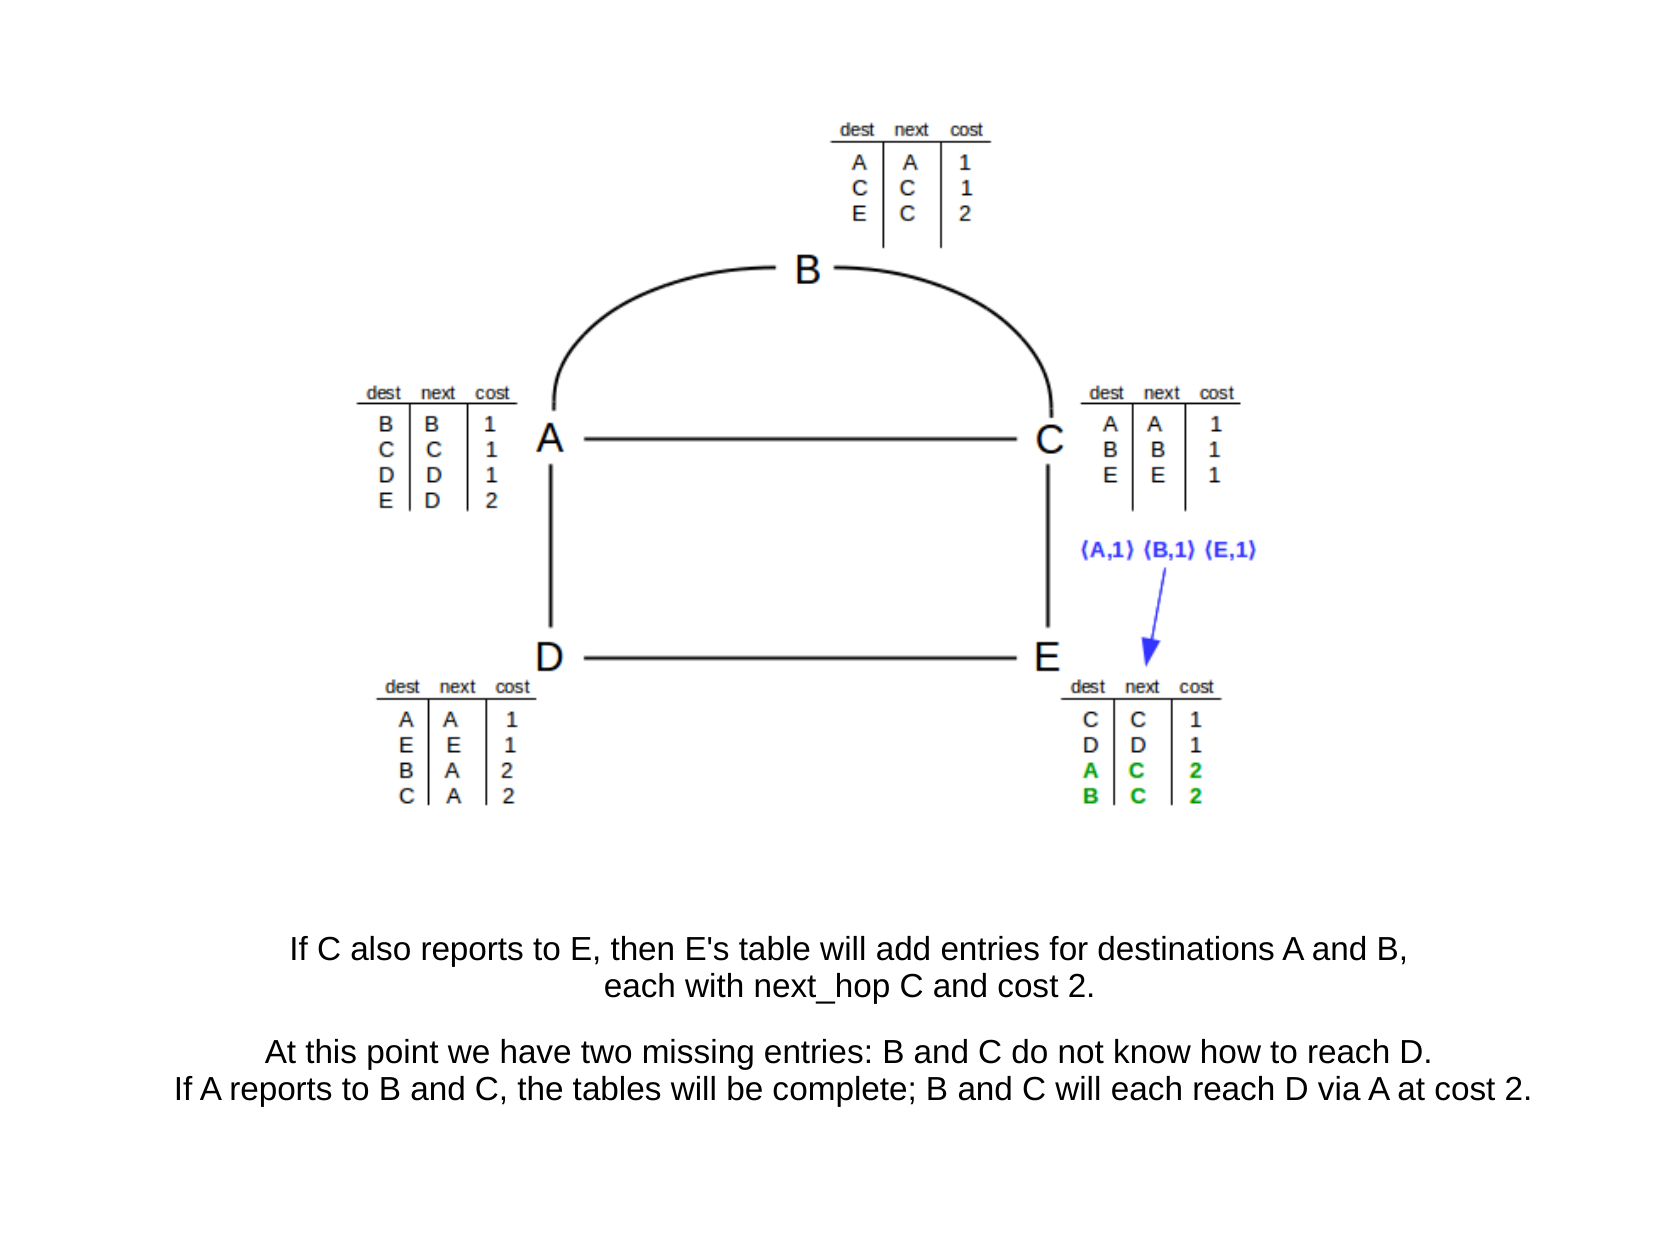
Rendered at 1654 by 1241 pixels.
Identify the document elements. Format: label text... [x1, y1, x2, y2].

picture [350, 104, 1285, 871]
list If C also reports to E, then E's table will add entries for destinations A and B, each with next_hop C and cost 2. At this point we have two missing entries: B and C do not know how to reach D. If A reports to B and C, the tables will be complete; B and C will each reach D via A at cost 2. [75, 930, 1564, 1126]
